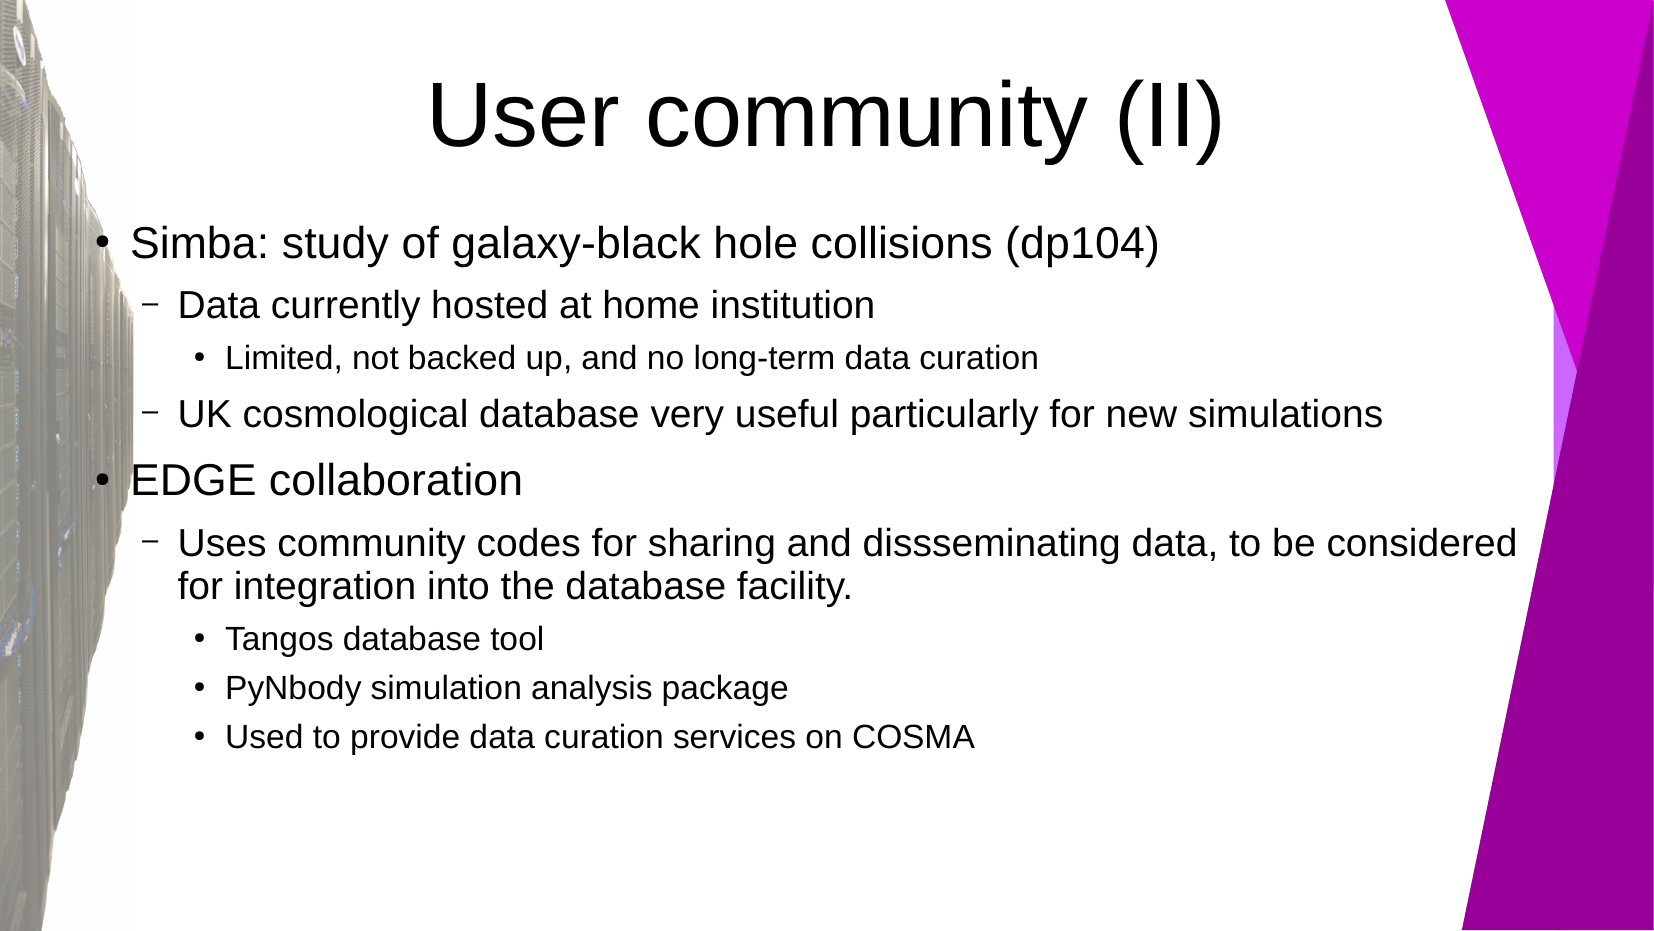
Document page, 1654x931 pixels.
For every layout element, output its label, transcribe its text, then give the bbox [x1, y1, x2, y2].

picture [0, 0, 137, 931]
list Simba: study of galaxy-black hole collisions (dp104) Data currently hosted at home institution Limited, not backed up, and no long-term data curation UK cosmological database very useful particularly for new simulations EDGE collaboration Uses community codes for sharing and dissseminating data, to be considered for integration into the database facility. Tangos database tool PyNbody simulation analysis package Used to provide data curation services on COSMA [82, 217, 1571, 758]
title User community (II) [82, 37, 1571, 193]
